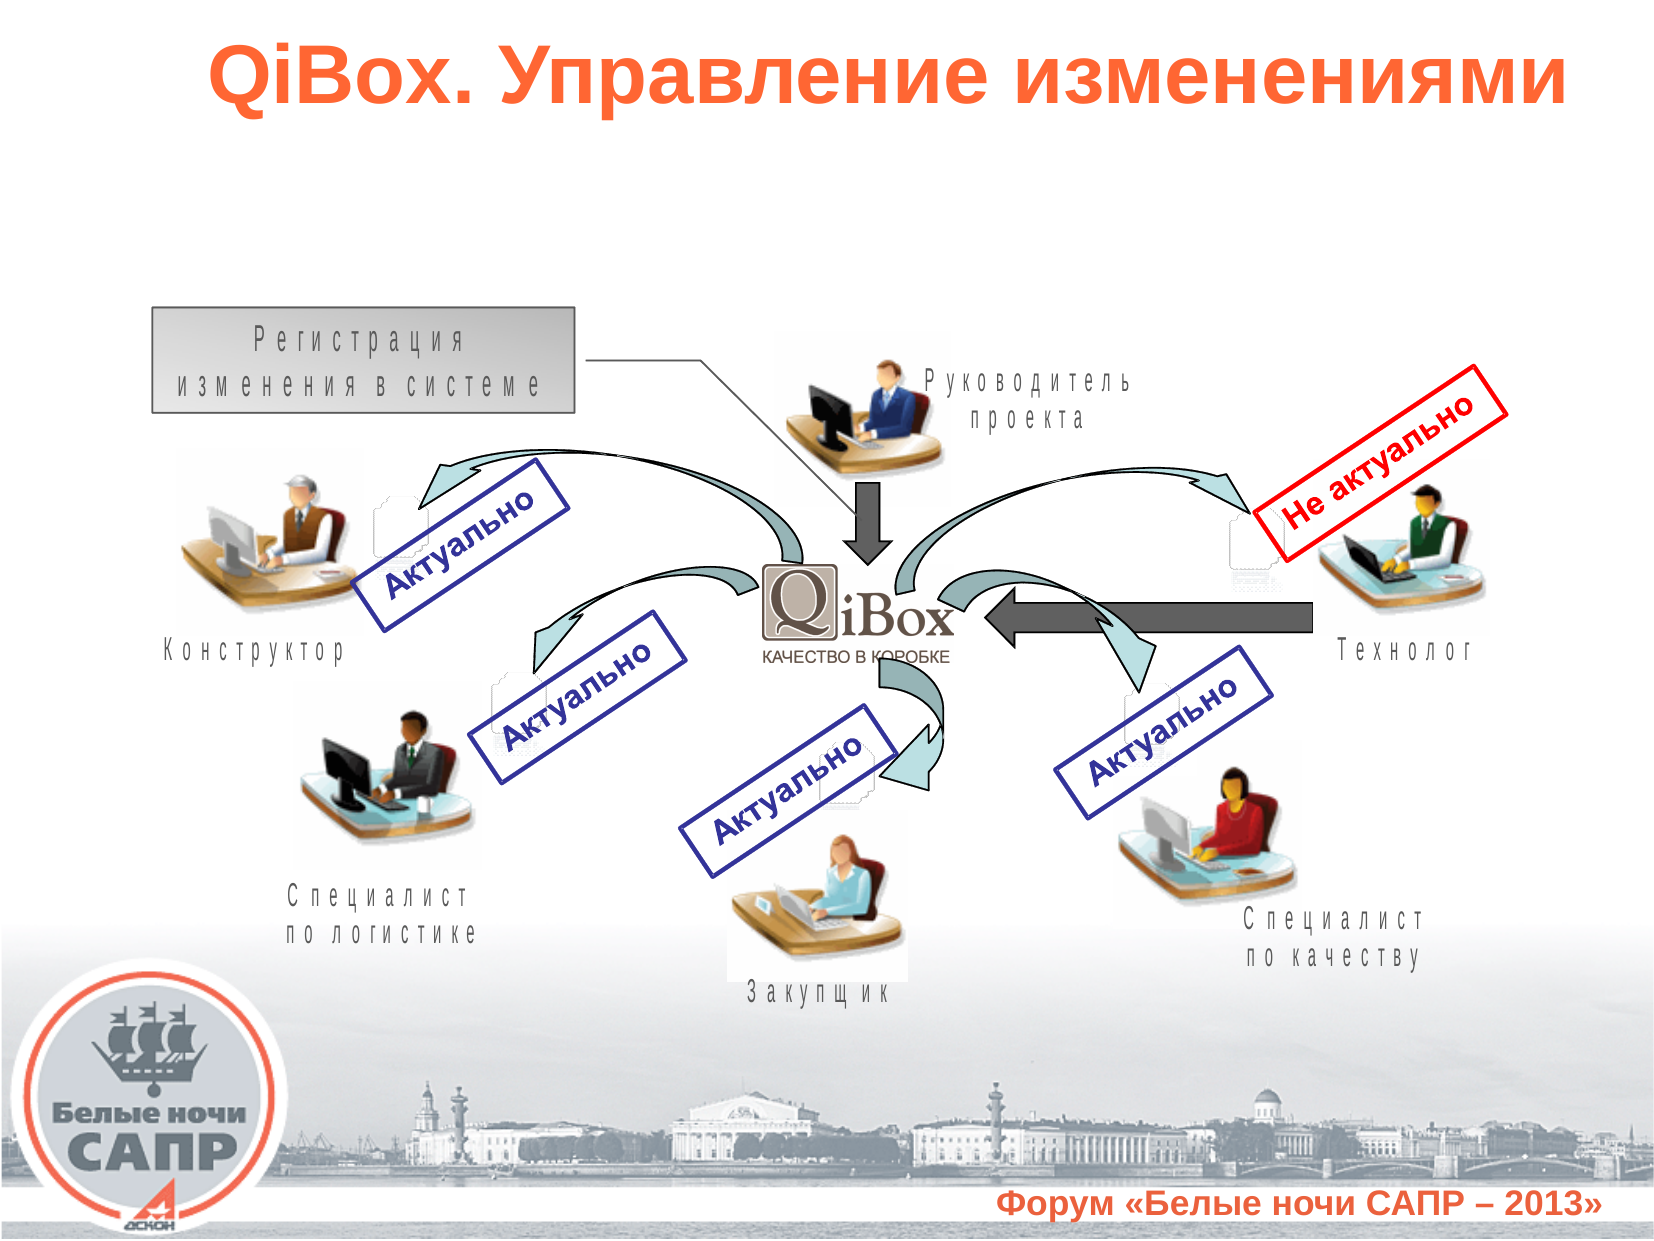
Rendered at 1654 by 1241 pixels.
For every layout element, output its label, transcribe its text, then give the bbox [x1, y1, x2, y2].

picture [1, 0, 1654, 1239]
title QiBox. Управление изменениями [82, 25, 1571, 125]
